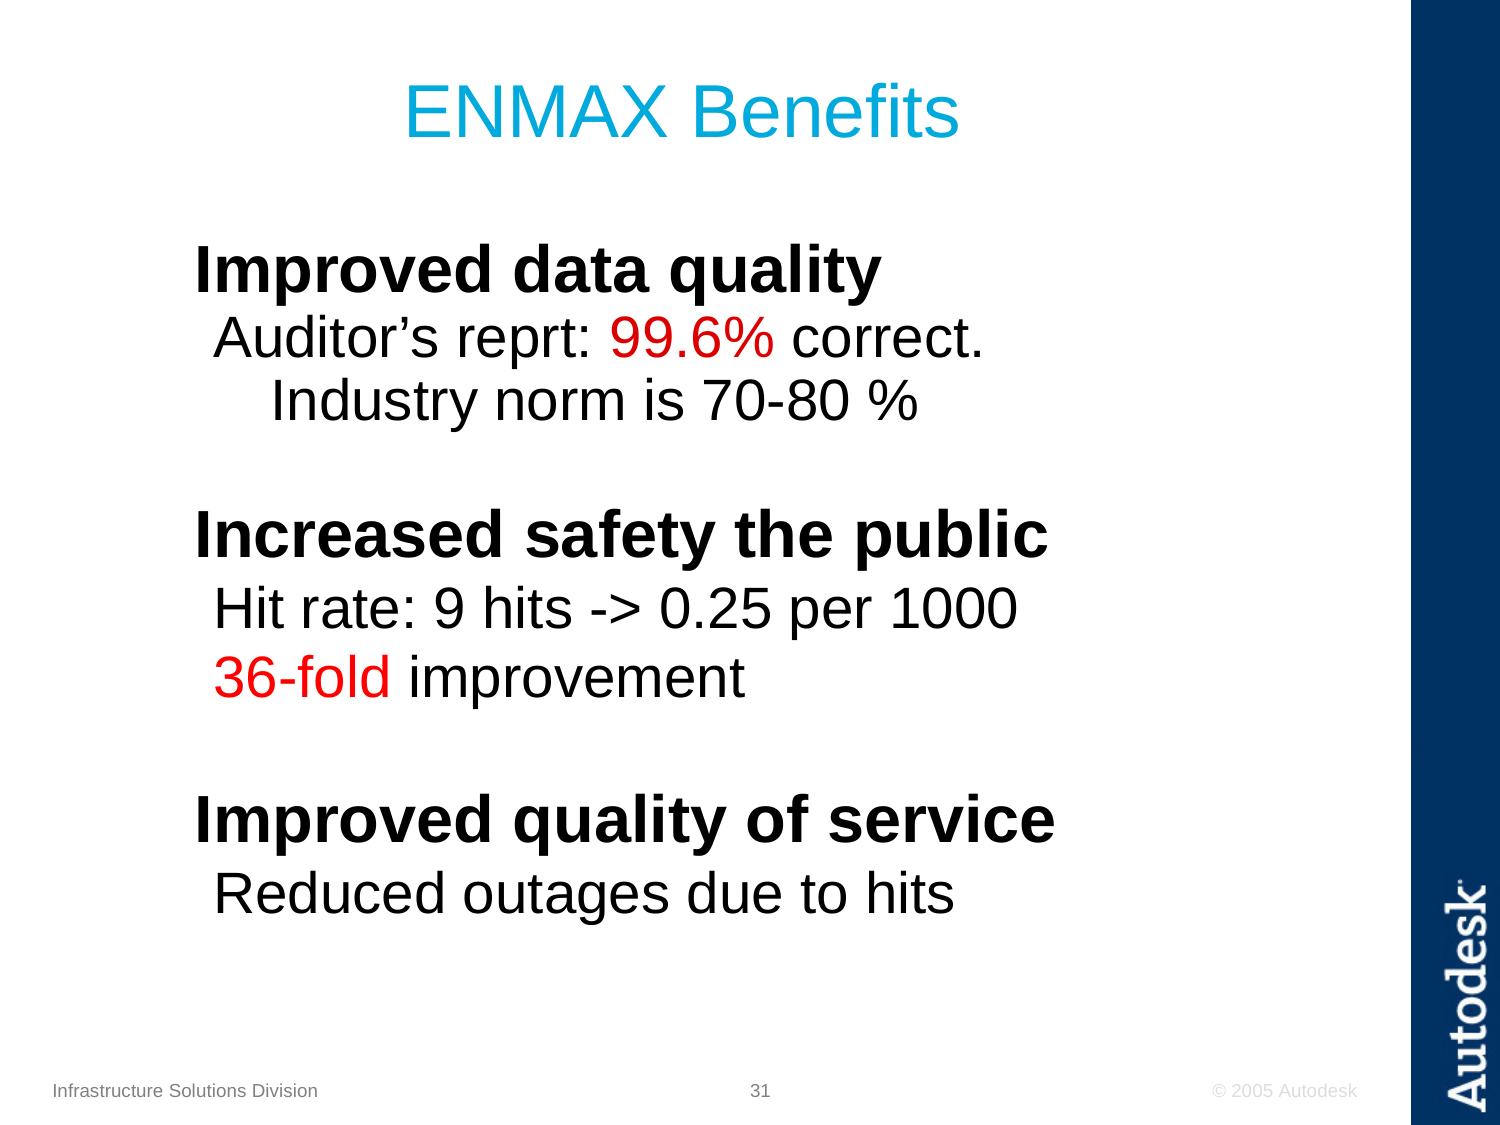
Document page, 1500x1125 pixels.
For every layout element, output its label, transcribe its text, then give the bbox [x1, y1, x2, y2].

picture [1411, 0, 1500, 1125]
list Improved data quality Auditor’s reprt: 99.6% correct. Industry norm is 70-80 % Increased safety the public Hit rate: 9 hits -> 0.25 per 1000 36-fold improvement Improved quality of service Reduced outages due to hits [194, 232, 1313, 1051]
title ENMAX Benefits [52, 22, 1313, 210]
